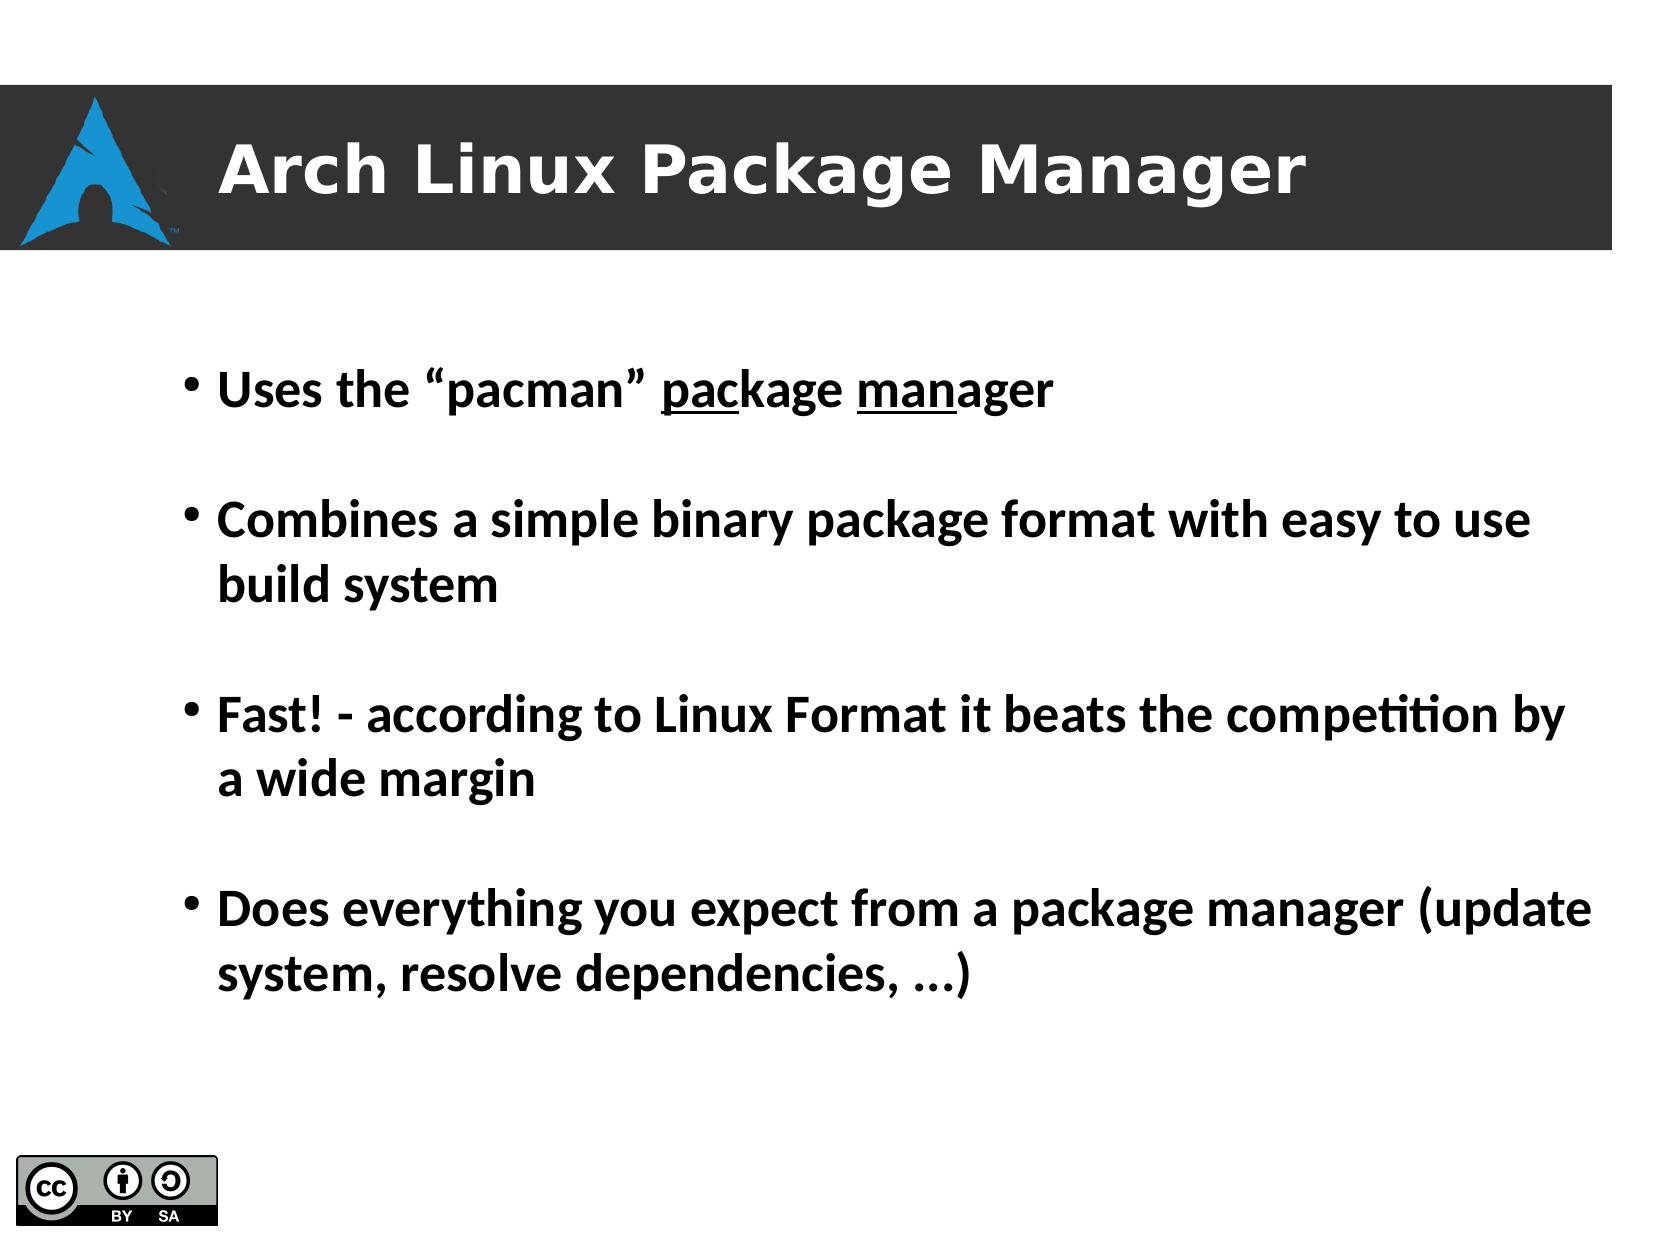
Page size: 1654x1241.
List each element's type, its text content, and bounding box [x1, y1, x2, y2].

picture [0, 81, 188, 260]
text_box Uses the “pacman” package manager Combines a simple binary package format with easy to use build system Fast! - according to Linux Format it beats the competition by a wide margin Does everything you expect from a package manager (update system, resolve dependencies, ...) [167, 345, 1612, 1134]
picture [16, 1155, 218, 1227]
text_box Arch Linux Package Manager [188, 84, 1612, 250]
